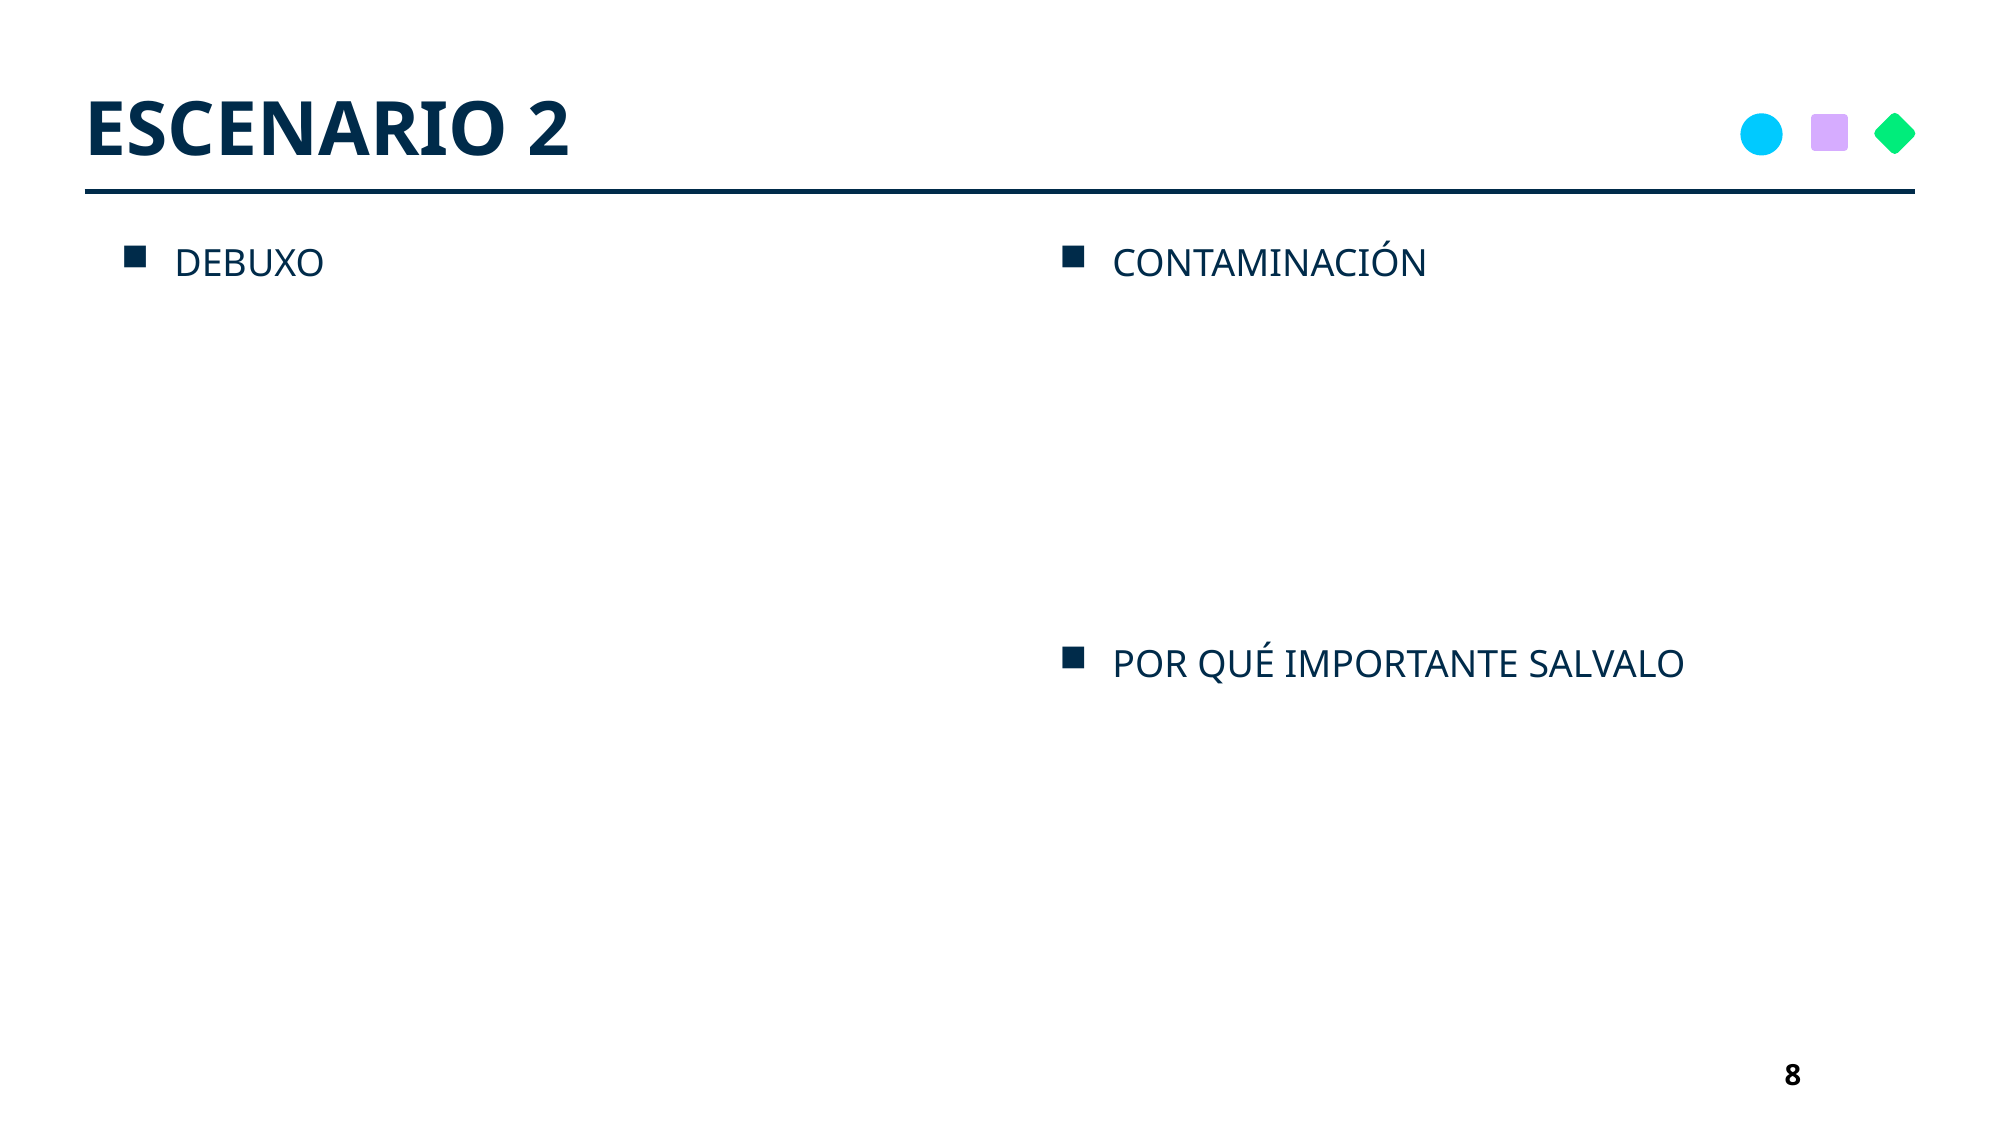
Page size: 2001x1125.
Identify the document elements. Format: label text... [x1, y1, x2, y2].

list DEBUXO [88, 236, 982, 1004]
list CONTAMINACIÓN [1026, 236, 1920, 603]
list POR QUÉ IMPORTANTE SALVALO [1026, 637, 1920, 1004]
title ESCENARIO 2 [84, 29, 1601, 178]
